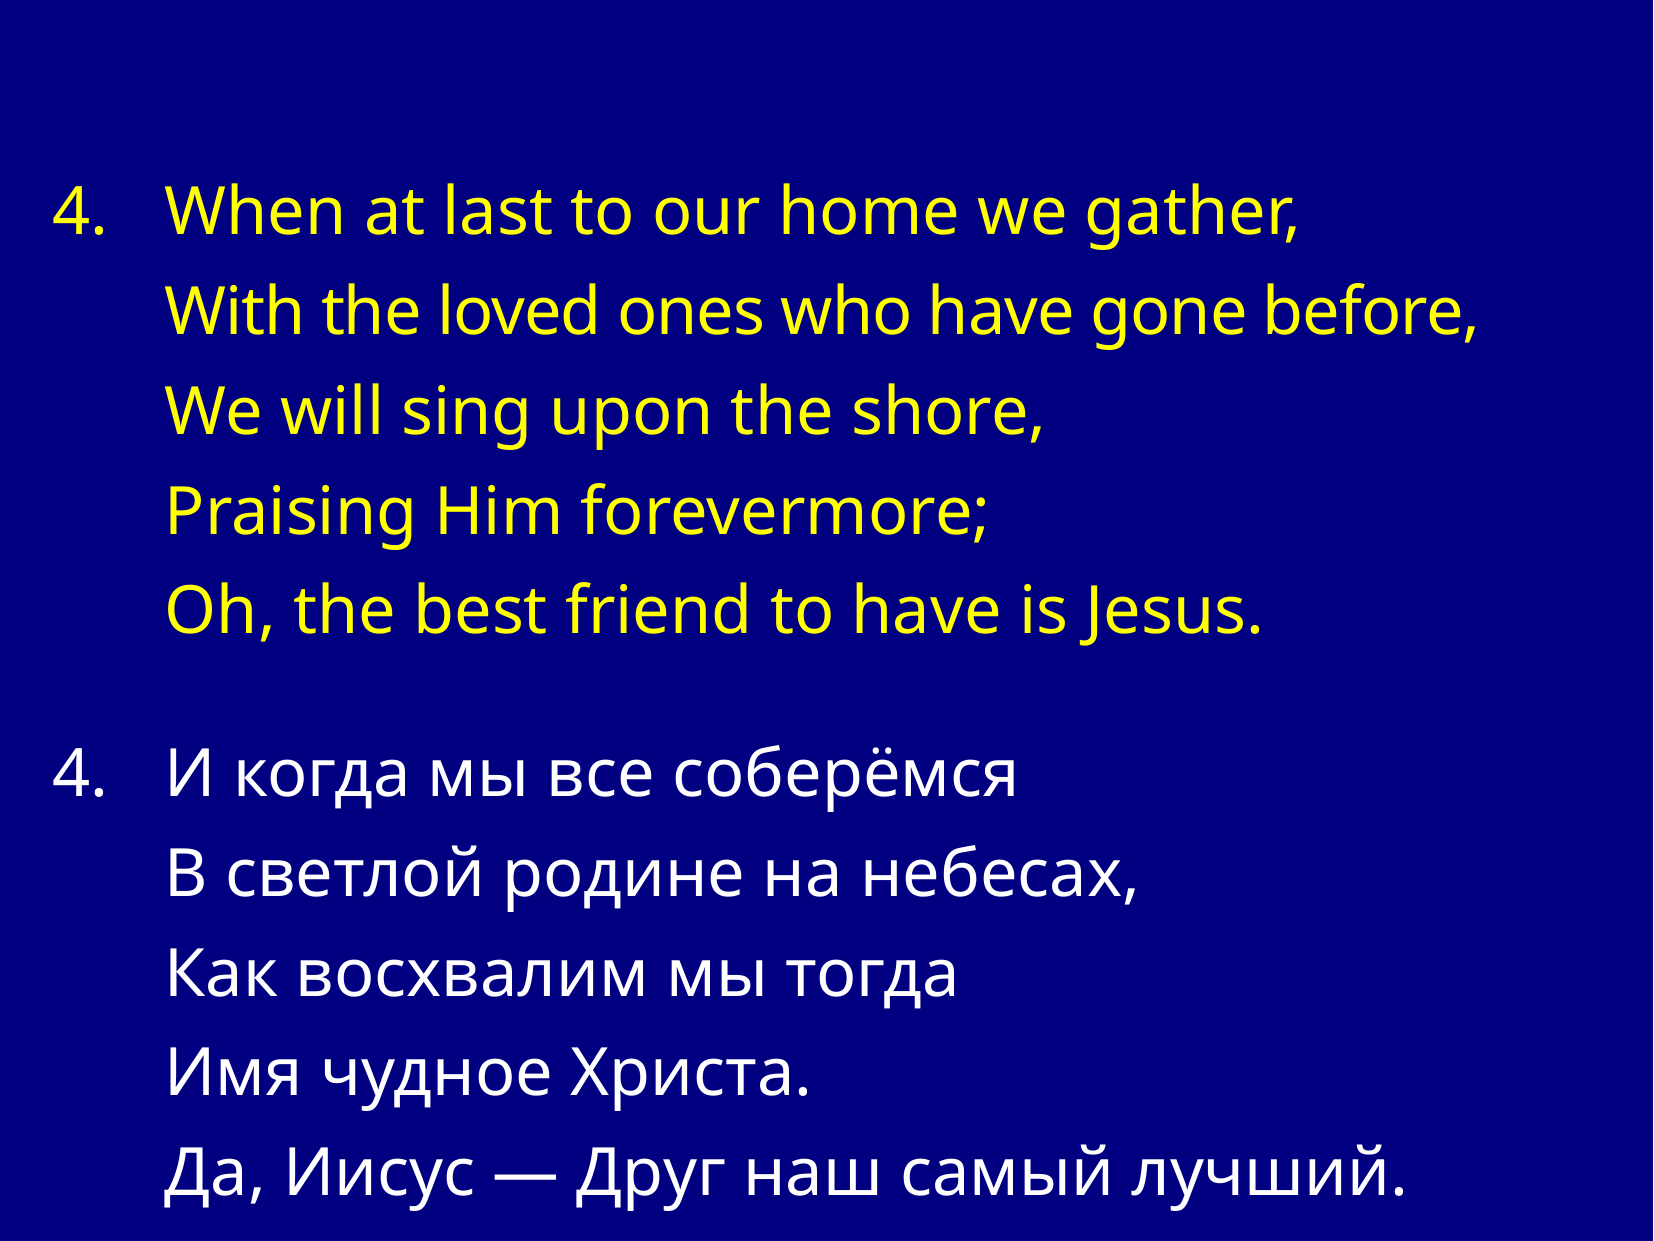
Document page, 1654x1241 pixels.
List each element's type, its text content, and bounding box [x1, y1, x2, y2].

text_box 4. И когда мы все соберёмся В светлой родине на небесах, Как восхвалим мы тогда Имя чудное Христа. Да, Иисус — Друг наш самый лучший. [37, 618, 1653, 1181]
text_box 4. When at last to our home we gather, With the loved ones who have gone before, We will sing upon the shore, Praising Him forevermore; Oh, the best friend to have is Jesus. [37, 56, 1653, 618]
